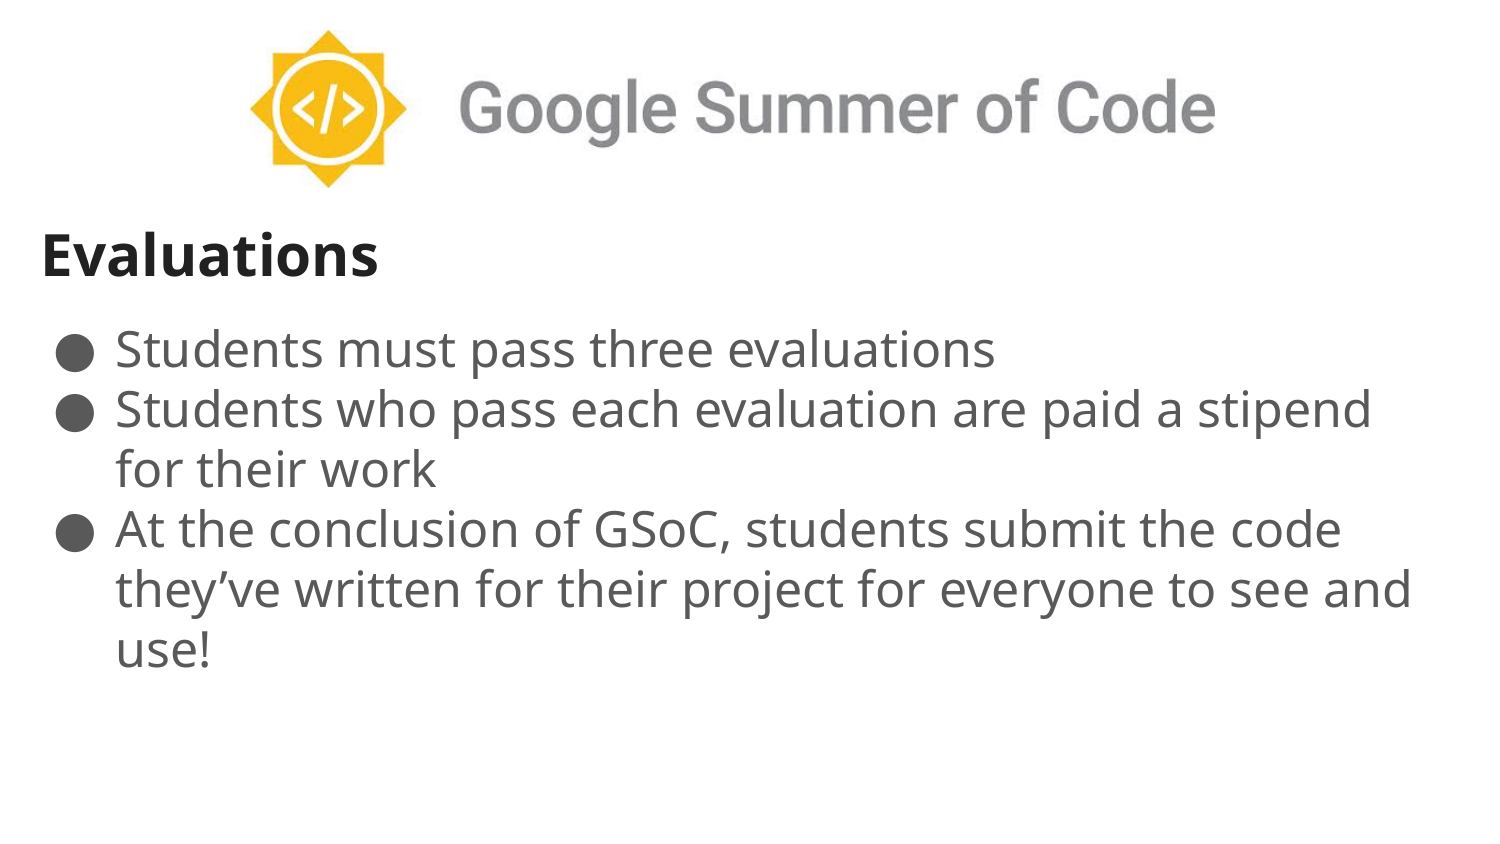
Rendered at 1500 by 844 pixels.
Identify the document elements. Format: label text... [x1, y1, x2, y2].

list Evaluations Students must pass three evaluations Students who pass each evaluation are paid a stipend for their work At the conclusion of GSoC, students submit the code they’ve written for their project for everyone to see and use! [25, 202, 1467, 746]
picture [250, 30, 1232, 188]
